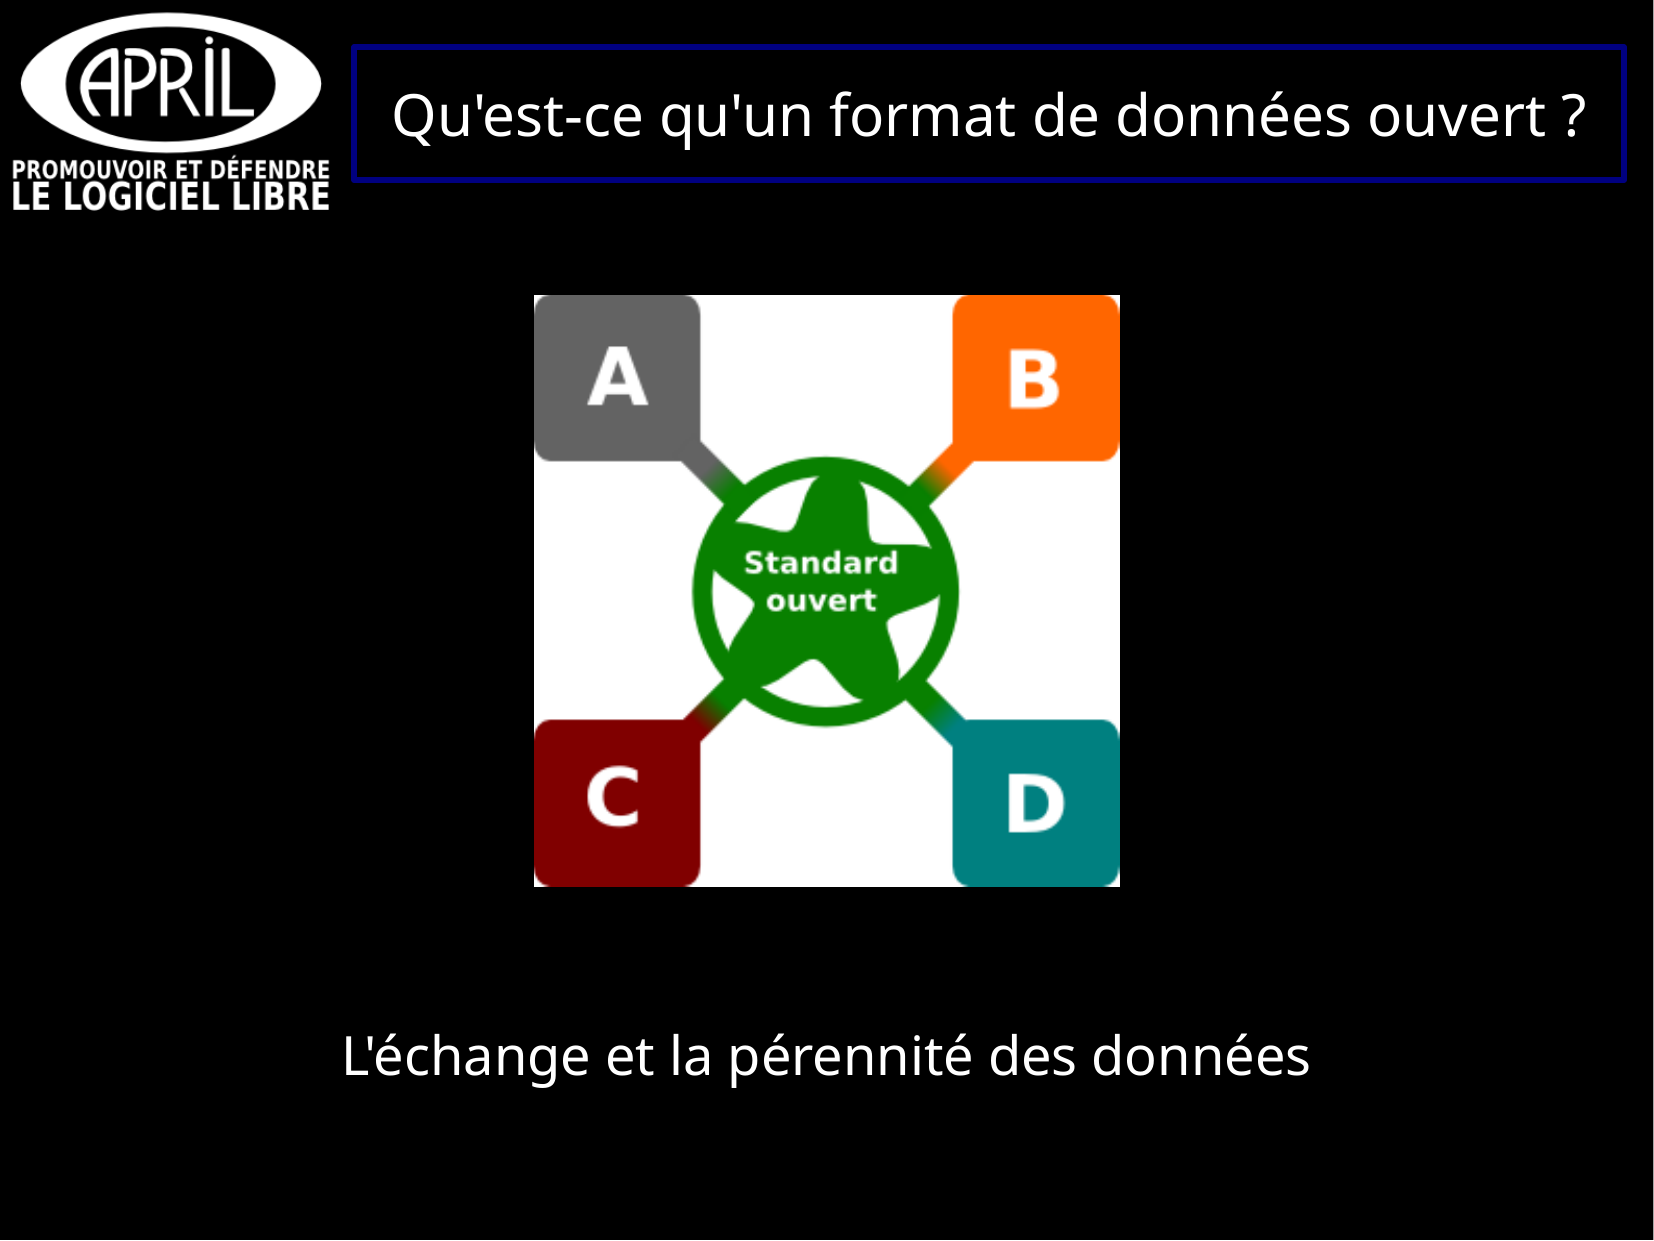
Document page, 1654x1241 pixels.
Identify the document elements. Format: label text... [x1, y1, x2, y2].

title Qu'est-ce qu'un format de données ouvert ? [354, 47, 1625, 181]
picture [8, 7, 333, 237]
text_box L'échange et la pérennité des données [191, 1009, 1462, 1088]
picture [534, 295, 1120, 887]
